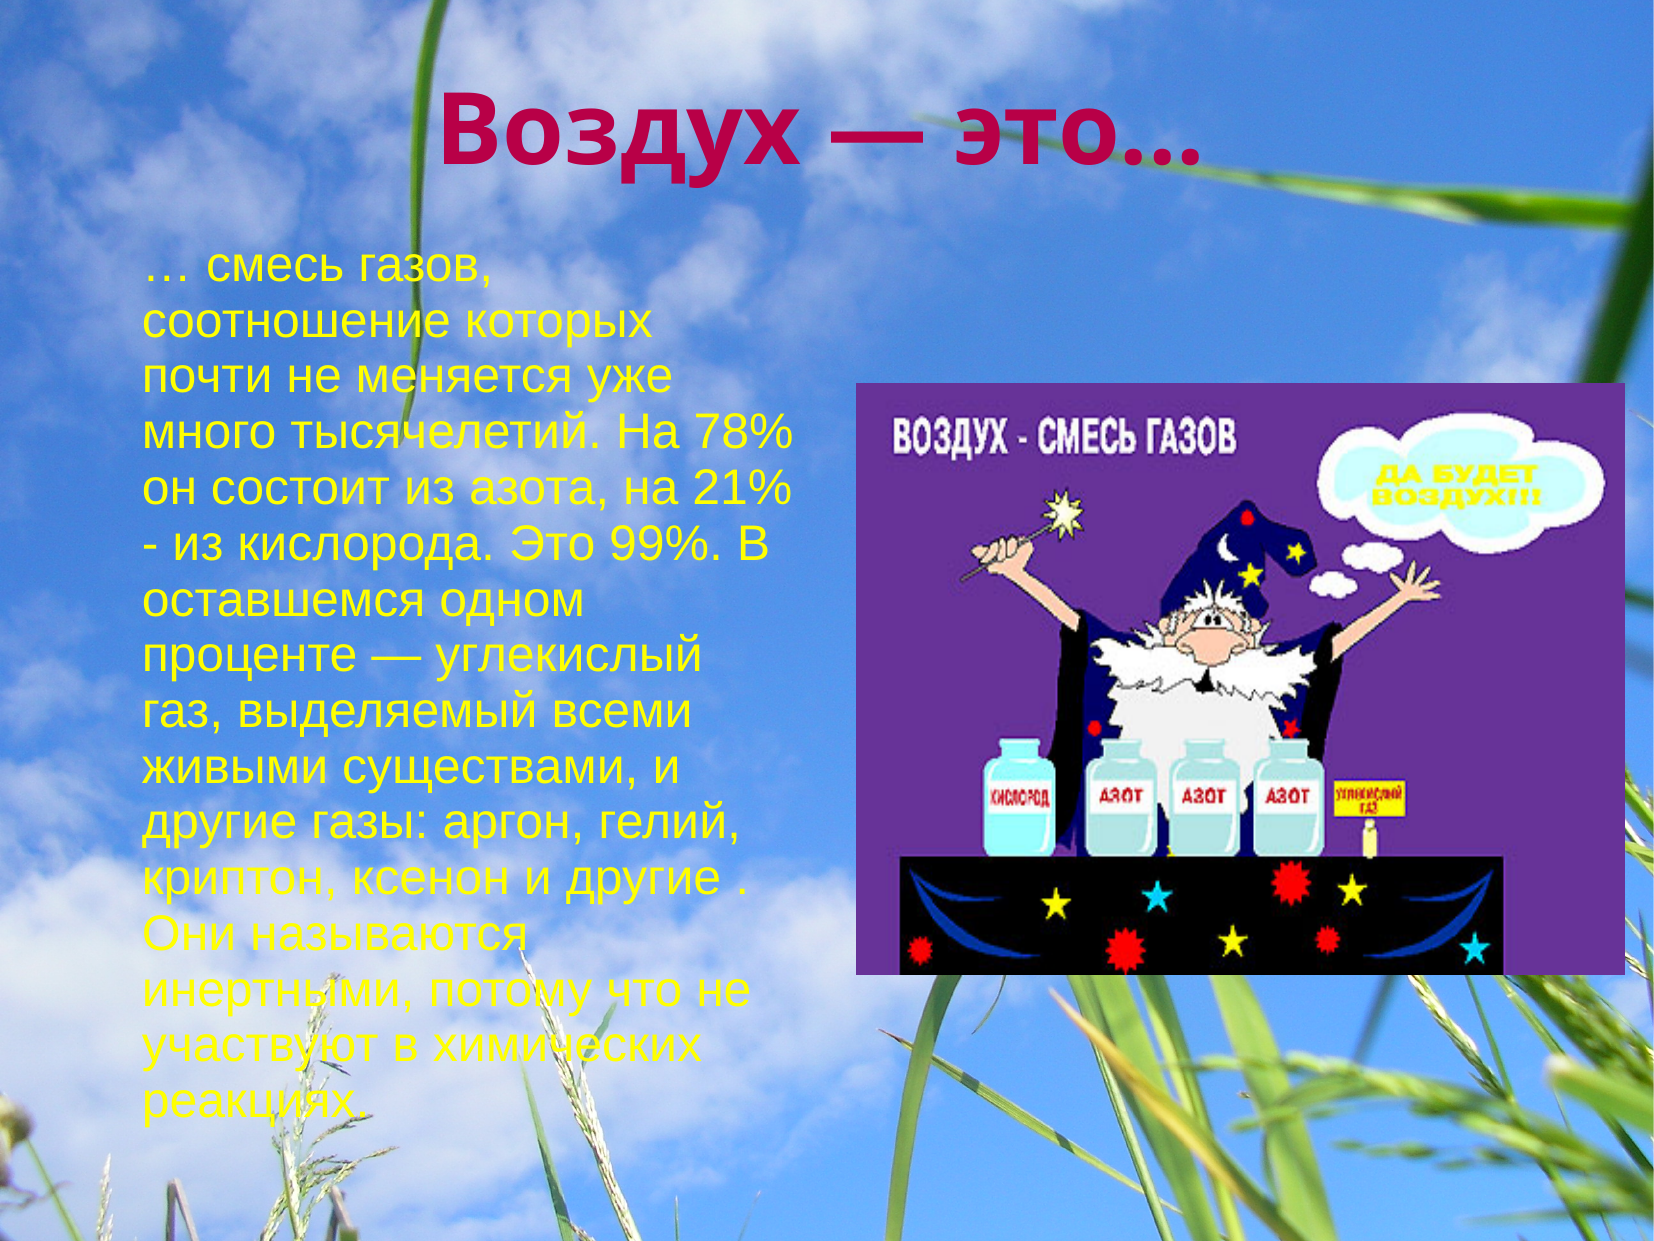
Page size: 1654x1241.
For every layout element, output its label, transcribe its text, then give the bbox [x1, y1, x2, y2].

picture [0, 0, 1654, 1241]
title Воздух — это... [76, 22, 1565, 230]
list … смесь газов, соотношение которых почти не меняется уже много тысячелетий. На 78% он состоит из азота, на 21% - из кислорода. Это 99%. В оставшемся одном проценте — углекислый газ, выделяемый всеми живыми существами, и другие газы: аргон, гелий, криптон, ксенон и другие . Они называются инертными, потому что не участвуют в химических реакциях. [71, 236, 798, 1129]
